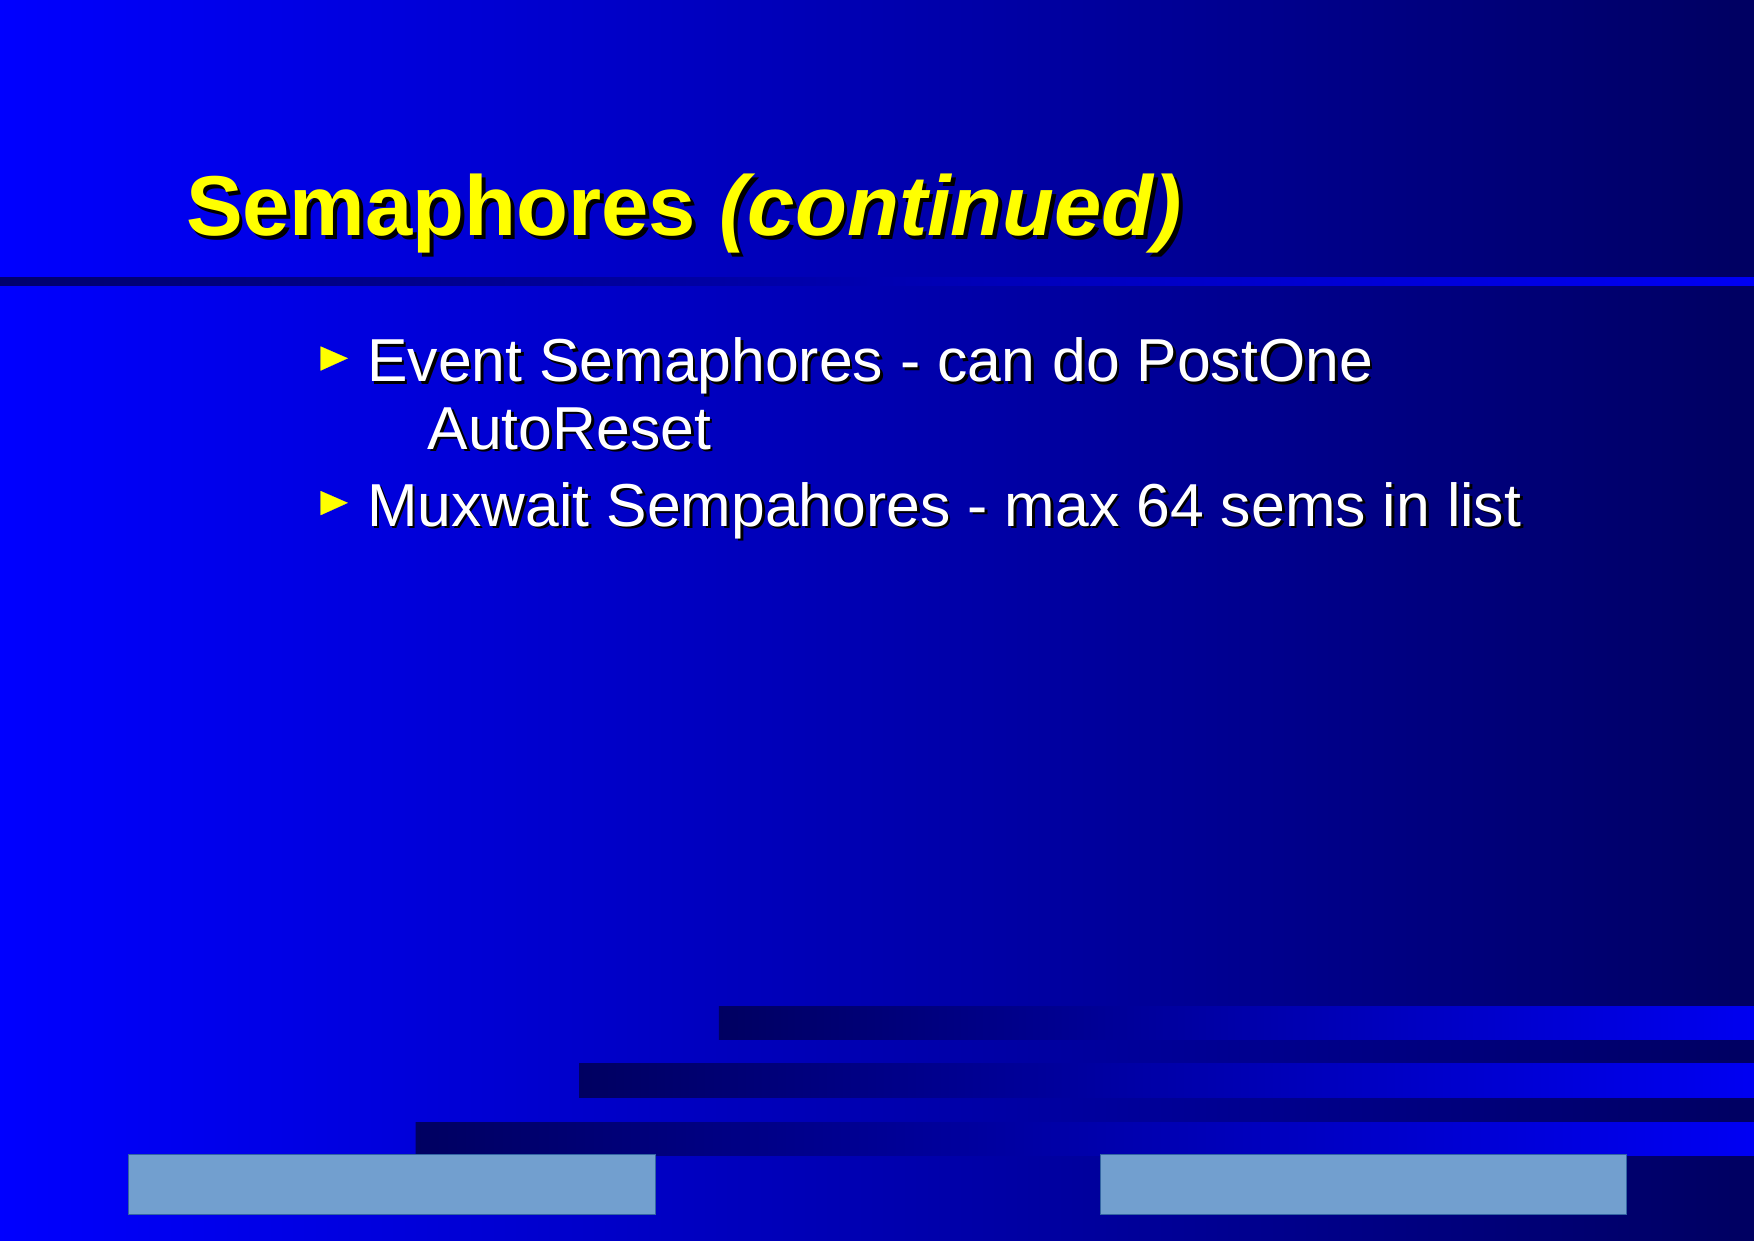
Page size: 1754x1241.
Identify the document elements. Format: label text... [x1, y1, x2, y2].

text_box Event Semaphores - can do PostOne AutoReset Muxwait Sempahores - max 64 sems in list [168, 326, 1579, 565]
text_box Semaphores (continued) [186, 69, 1573, 254]
